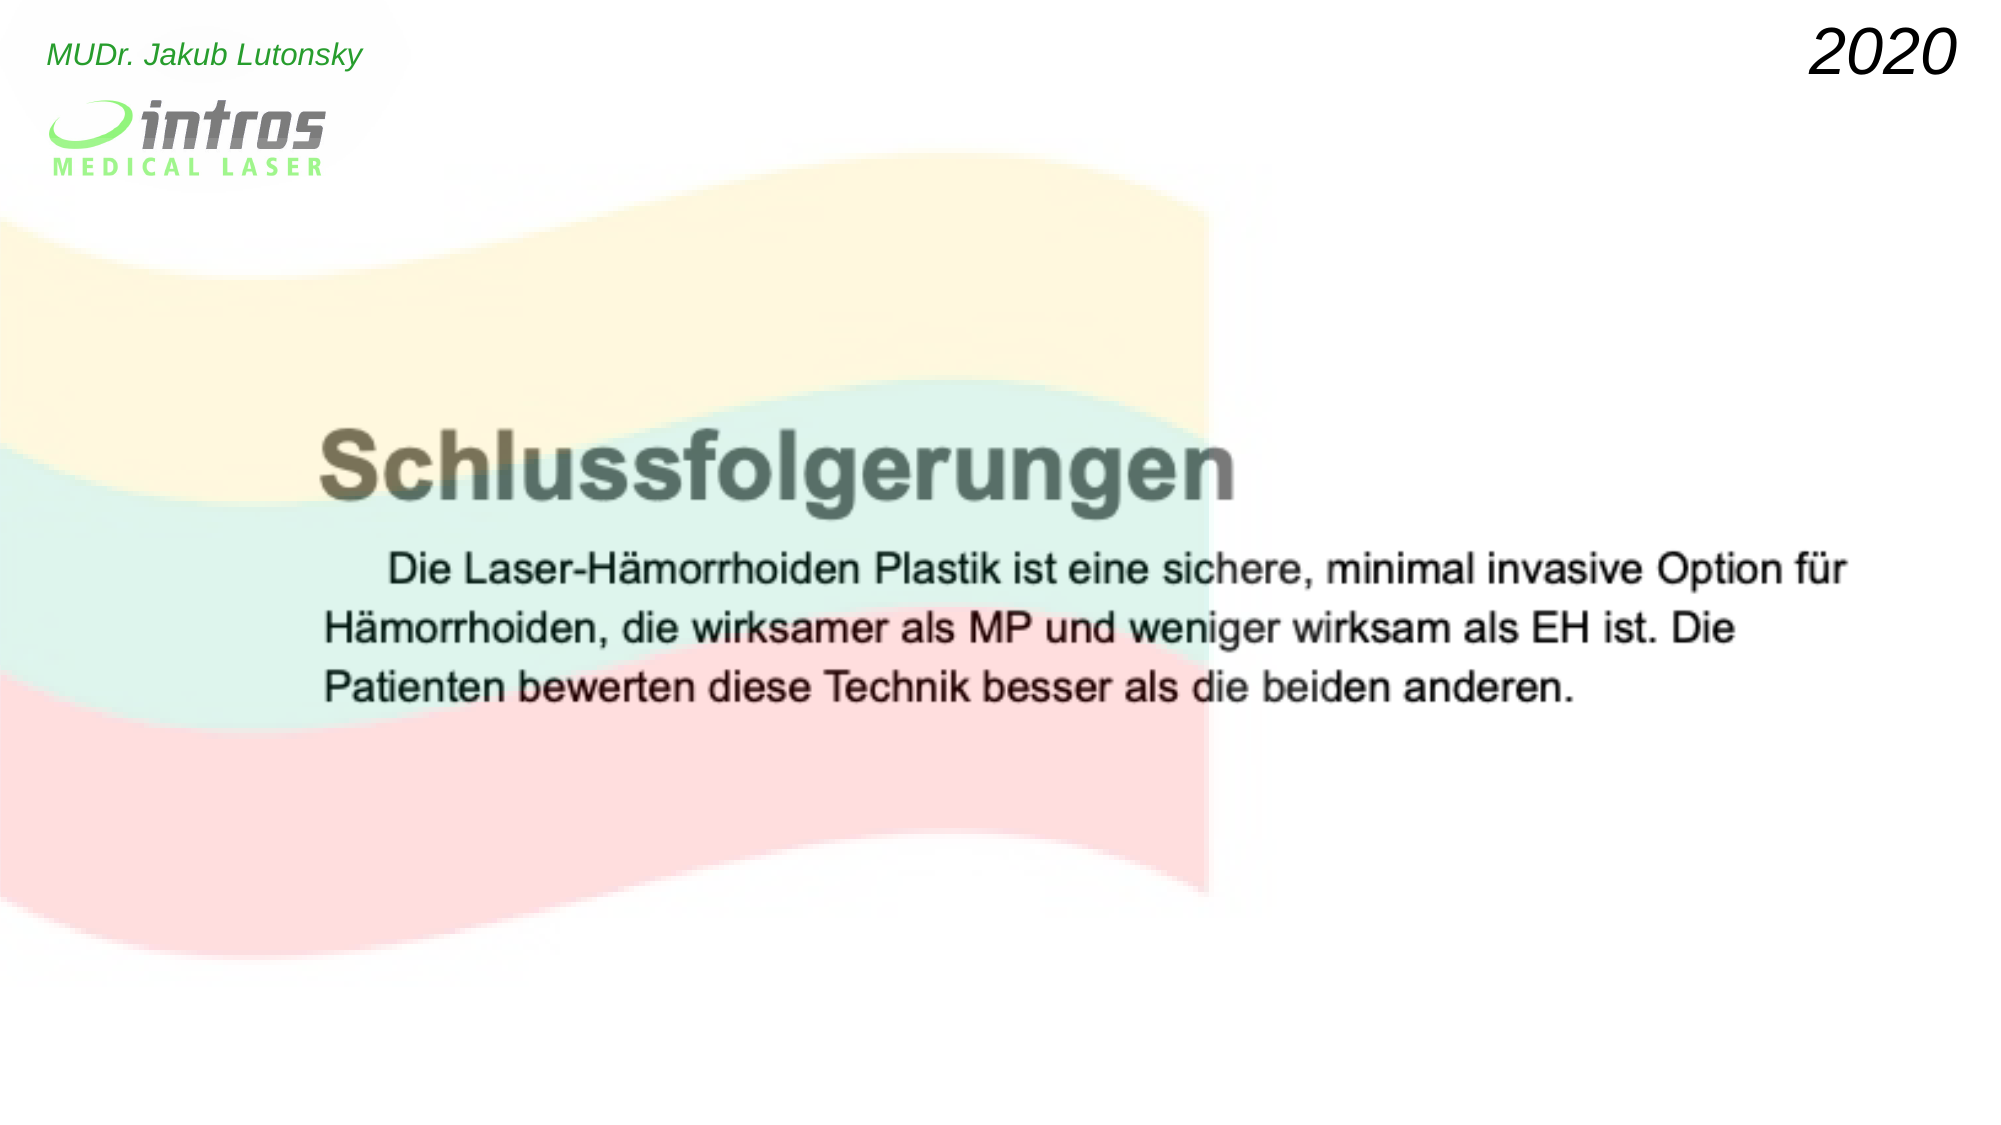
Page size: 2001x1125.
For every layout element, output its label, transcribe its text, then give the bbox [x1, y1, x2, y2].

text_box 2020 [1802, 7, 2000, 97]
picture [0, 138, 1915, 987]
